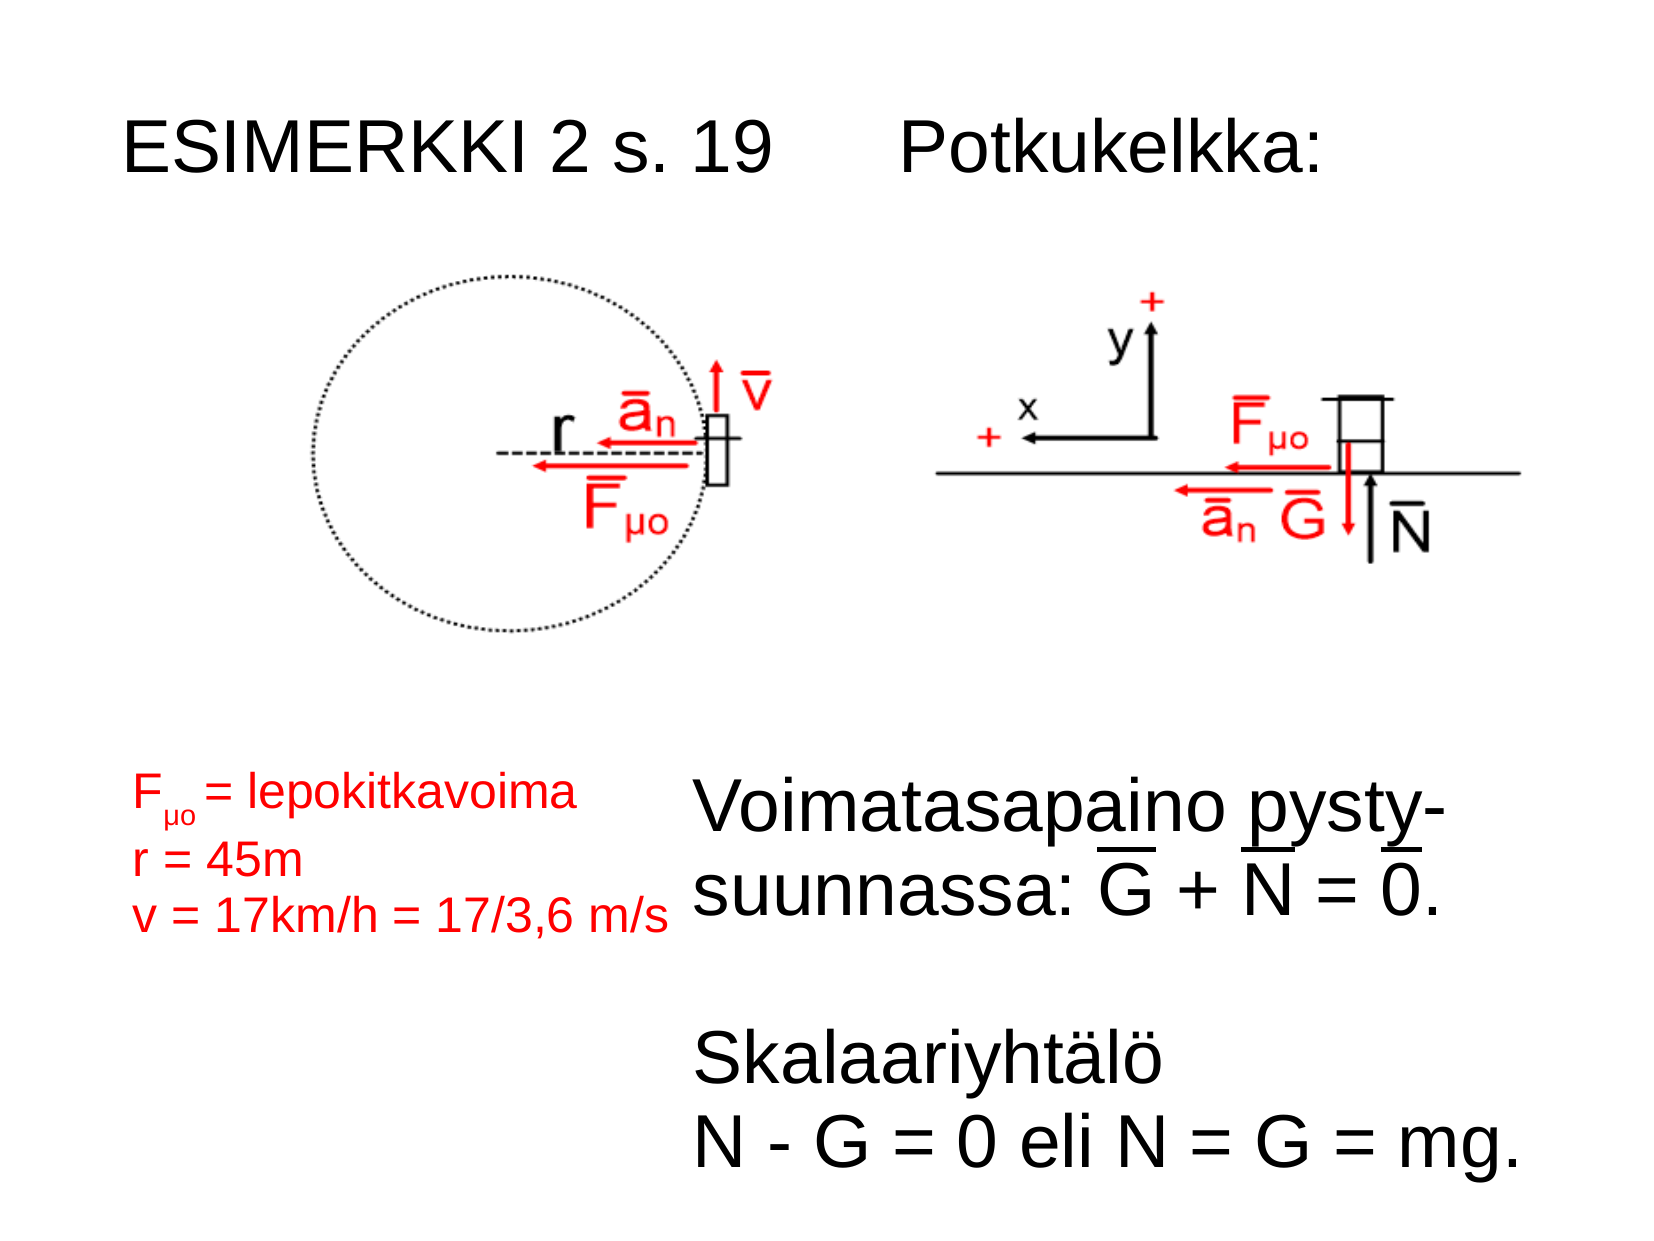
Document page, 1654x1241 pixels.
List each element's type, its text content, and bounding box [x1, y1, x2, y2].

text_box Voimatasapaino pysty-suunnassa: G + N = 0. Skalaariyhtälö N - G = 0 eli N = G = mg. [678, 755, 1619, 1191]
text_box ESIMERKKI 2 s. 19 Potkukelkka: [106, 96, 1619, 280]
picture [220, 212, 1548, 687]
text_box Fμo = lepokitkavoima r = 45m v = 17km/h = 17/3,6 m/s [118, 755, 851, 1241]
